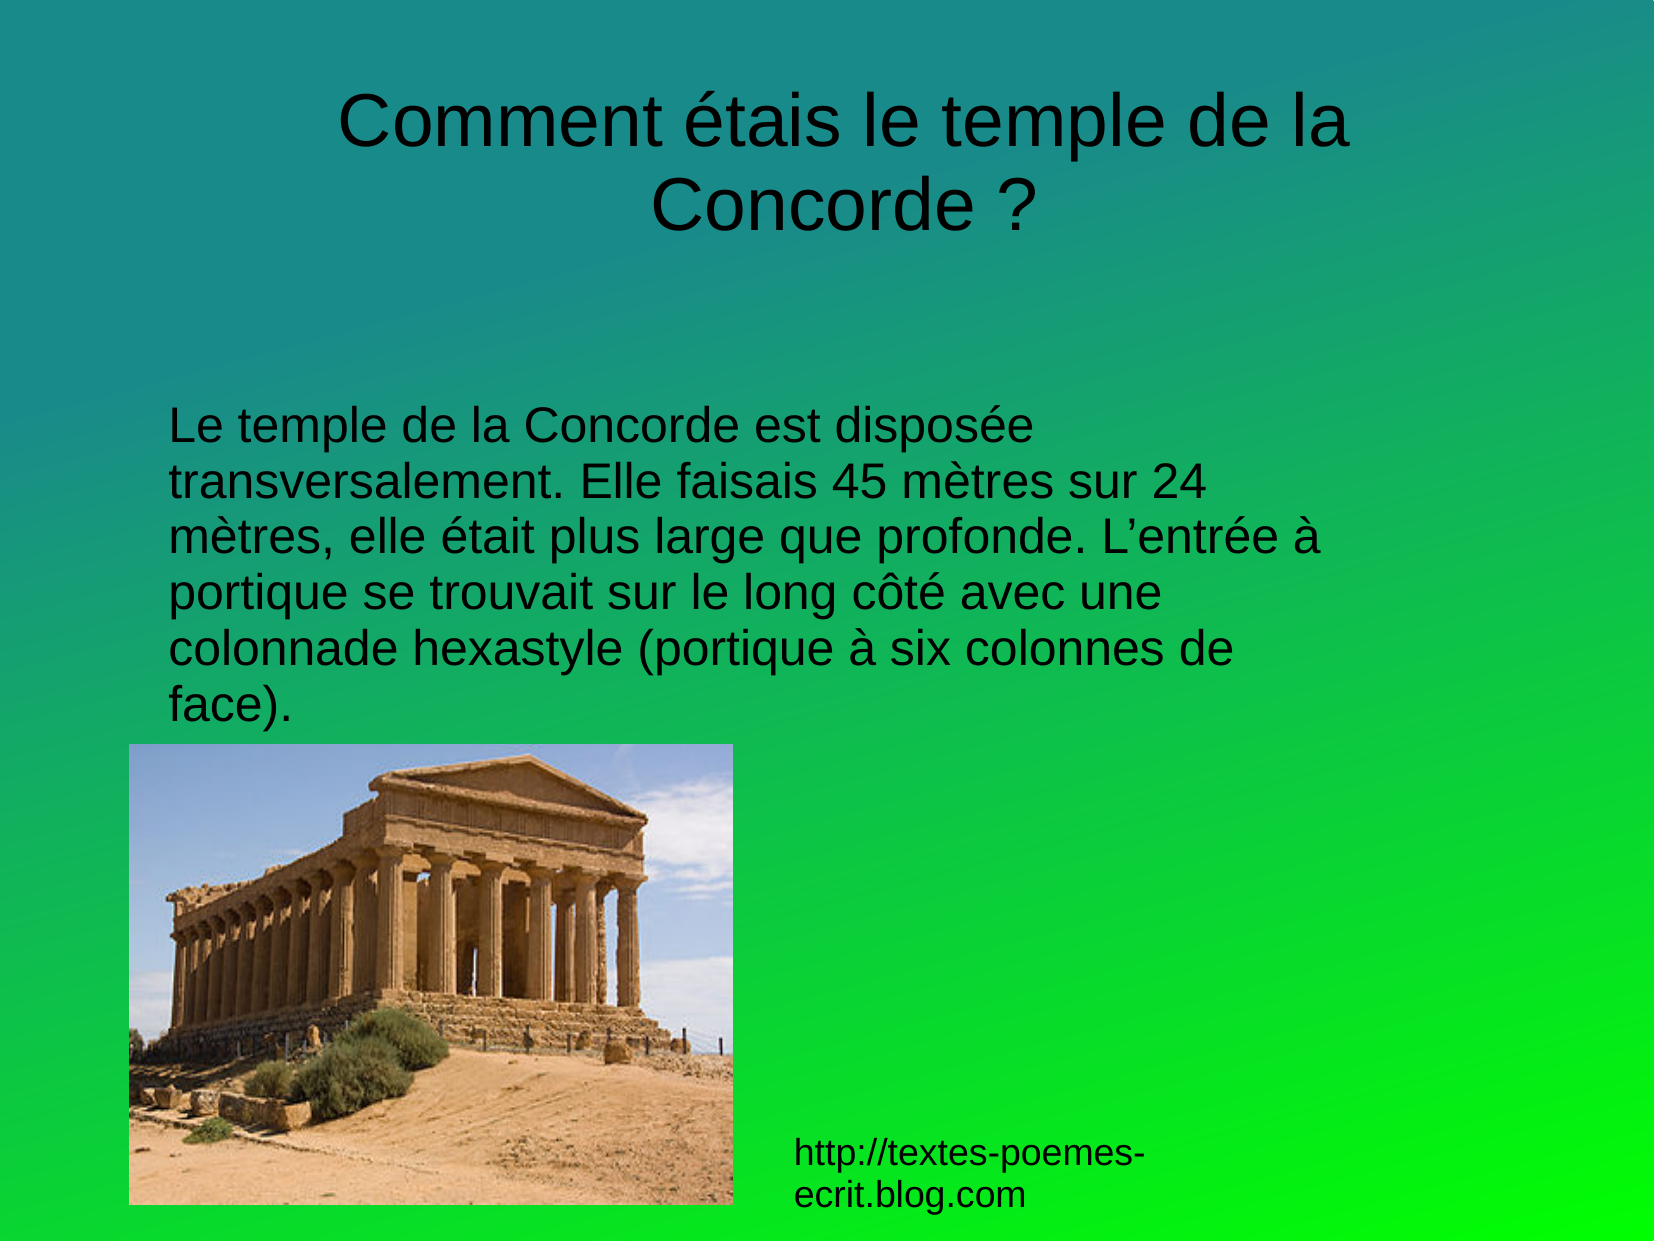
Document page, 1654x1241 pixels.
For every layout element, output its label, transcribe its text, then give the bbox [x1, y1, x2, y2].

picture [129, 744, 733, 1205]
text_box http://textes-poemes-ecrit.blog.com [779, 1124, 1394, 1182]
text_box Comment étais le temple de la Concorde ? [236, 70, 1453, 254]
text_box Le temple de la Concorde est disposée transversalement. Elle faisais 45 mètres sur 24 mètres, elle était plus large que profonde. L’entrée à portique se trouvait sur le long côté avec une colonnade hexastyle (portique à six colonnes de face). [153, 389, 1382, 740]
